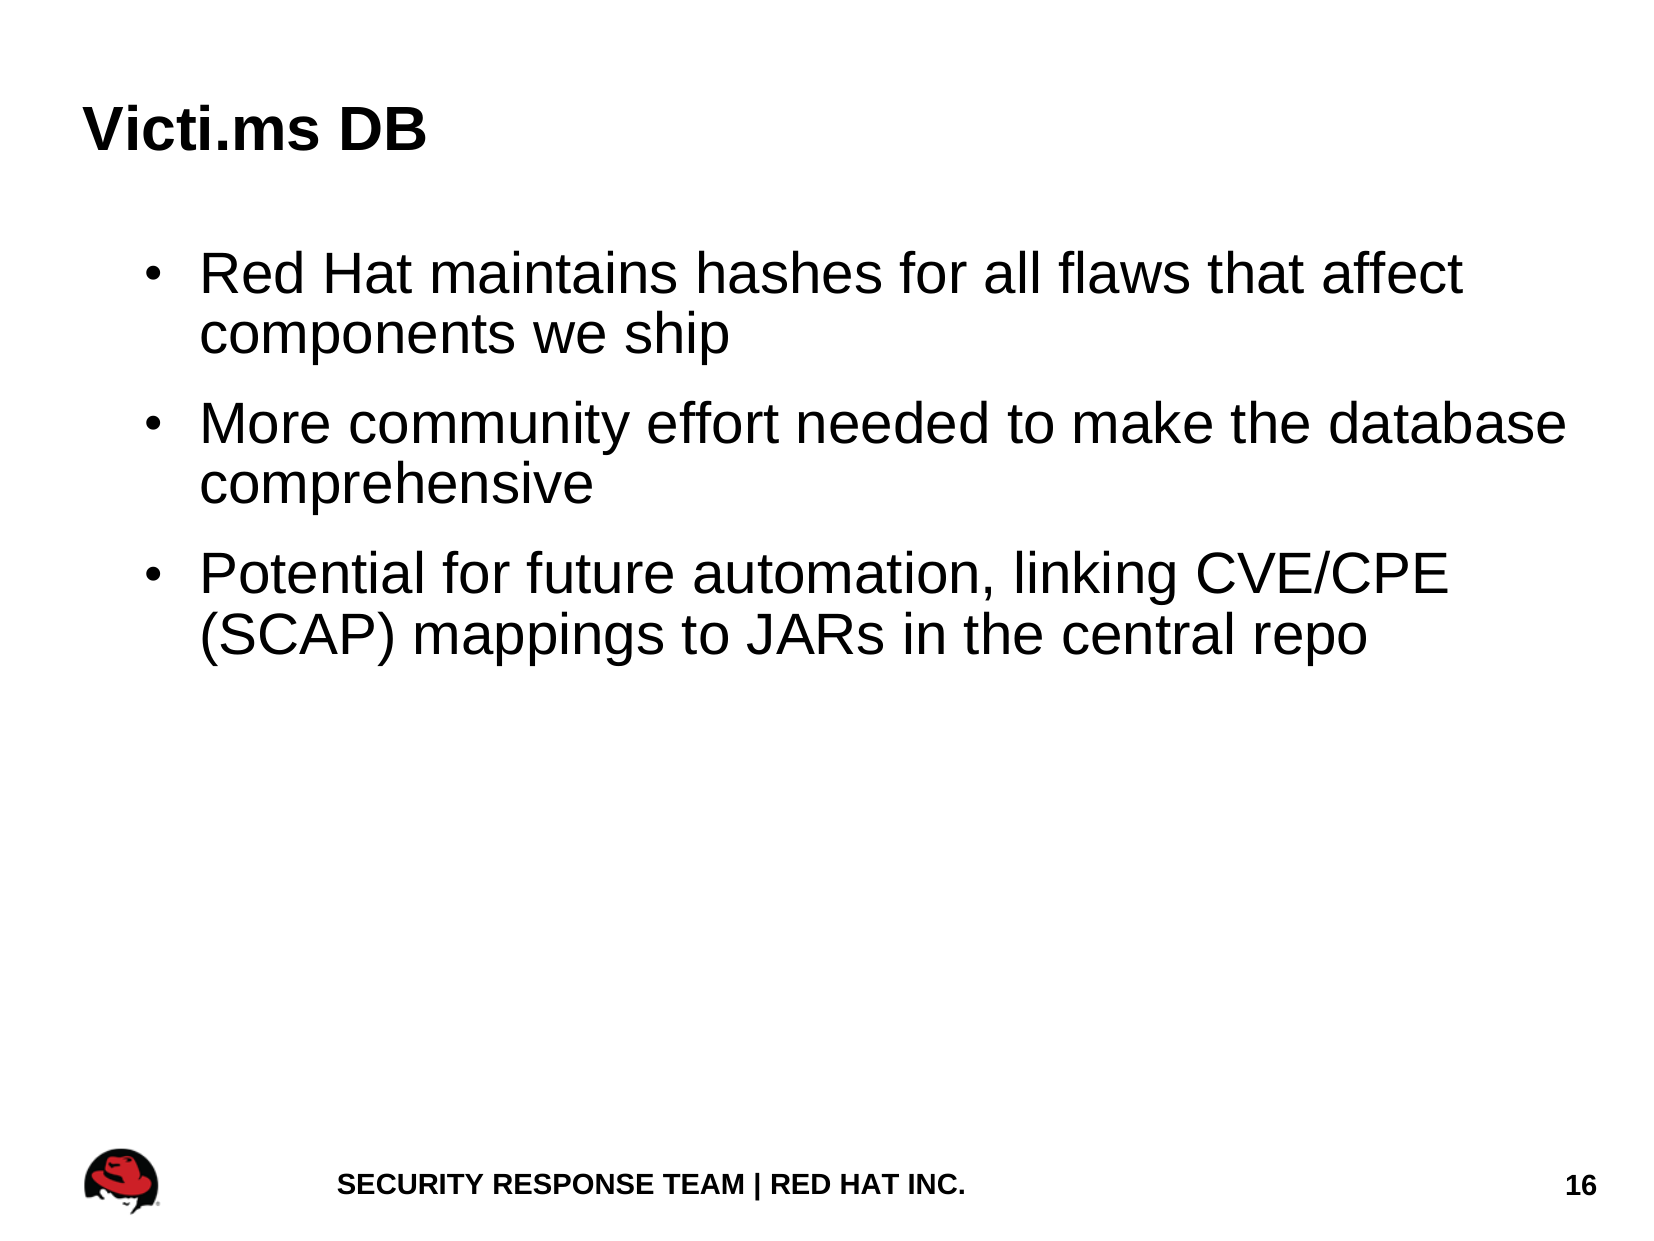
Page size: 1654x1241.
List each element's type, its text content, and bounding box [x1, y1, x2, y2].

picture [83, 1146, 166, 1224]
title Victi.ms DB [82, 37, 1571, 225]
list Red Hat maintains hashes for all flaws that affect components we ship More community effort needed to make the database comprehensive Potential for future automation, linking CVE/CPE (SCAP) mappings to JARs in the central repo [86, 244, 1575, 965]
